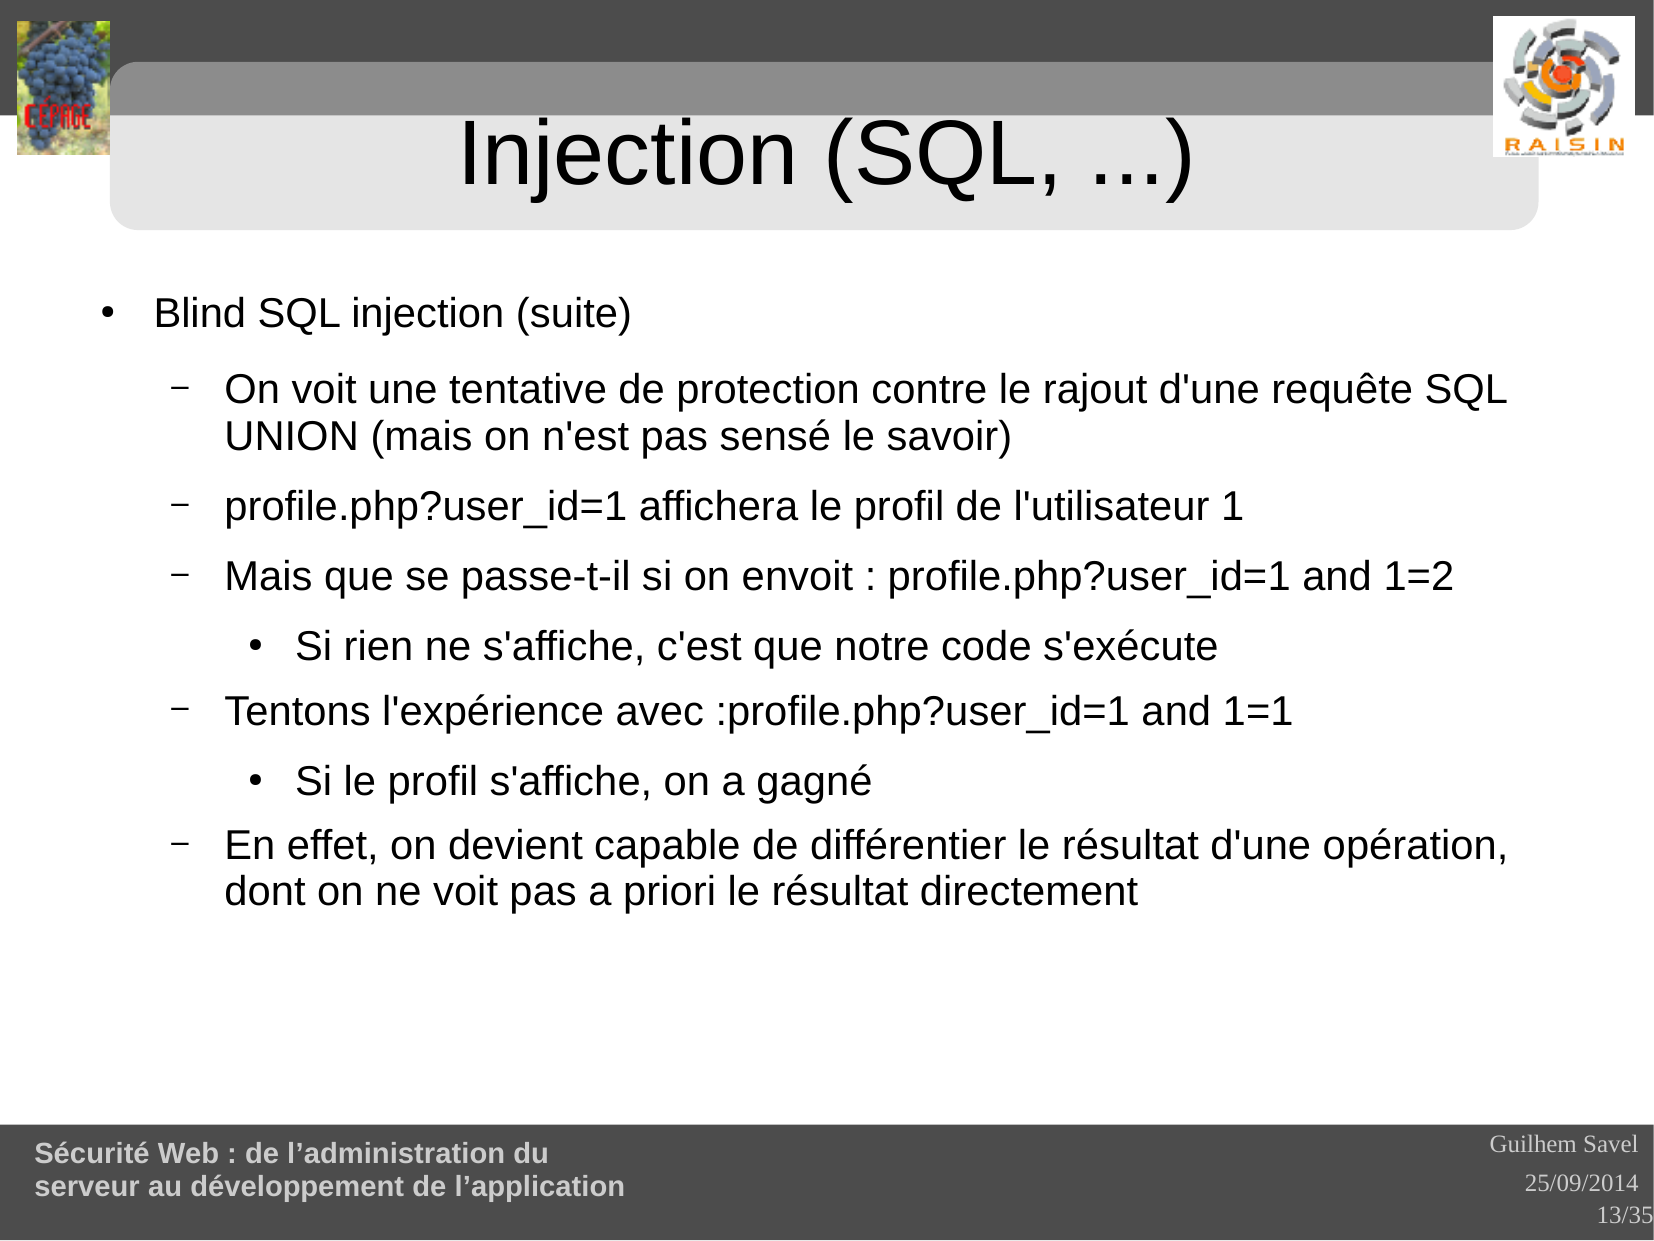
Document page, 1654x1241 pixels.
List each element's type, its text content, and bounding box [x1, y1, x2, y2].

picture [17, 21, 110, 155]
list Blind SQL injection (suite) On voit une tentative de protection contre le rajout d'une requête SQL UNION (mais on n'est pas sensé le savoir) profile.php?user_id=1 affichera le profil de l'utilisateur 1 Mais que se passe-t-il si on envoit : profile.php?user_id=1 and 1=2 Si rien ne s'affiche, c'est que notre code s'exécute Tentons l'expérience avec :profile.php?user_id=1 and 1=1 Si le profil s'affiche, on a gagné En effet, on devient capable de différentier le résultat d'une opération, dont on ne voit pas a priori le résultat directement [82, 290, 1571, 1010]
picture [1493, 16, 1635, 157]
title Injection (SQL, ...) [82, 49, 1571, 257]
